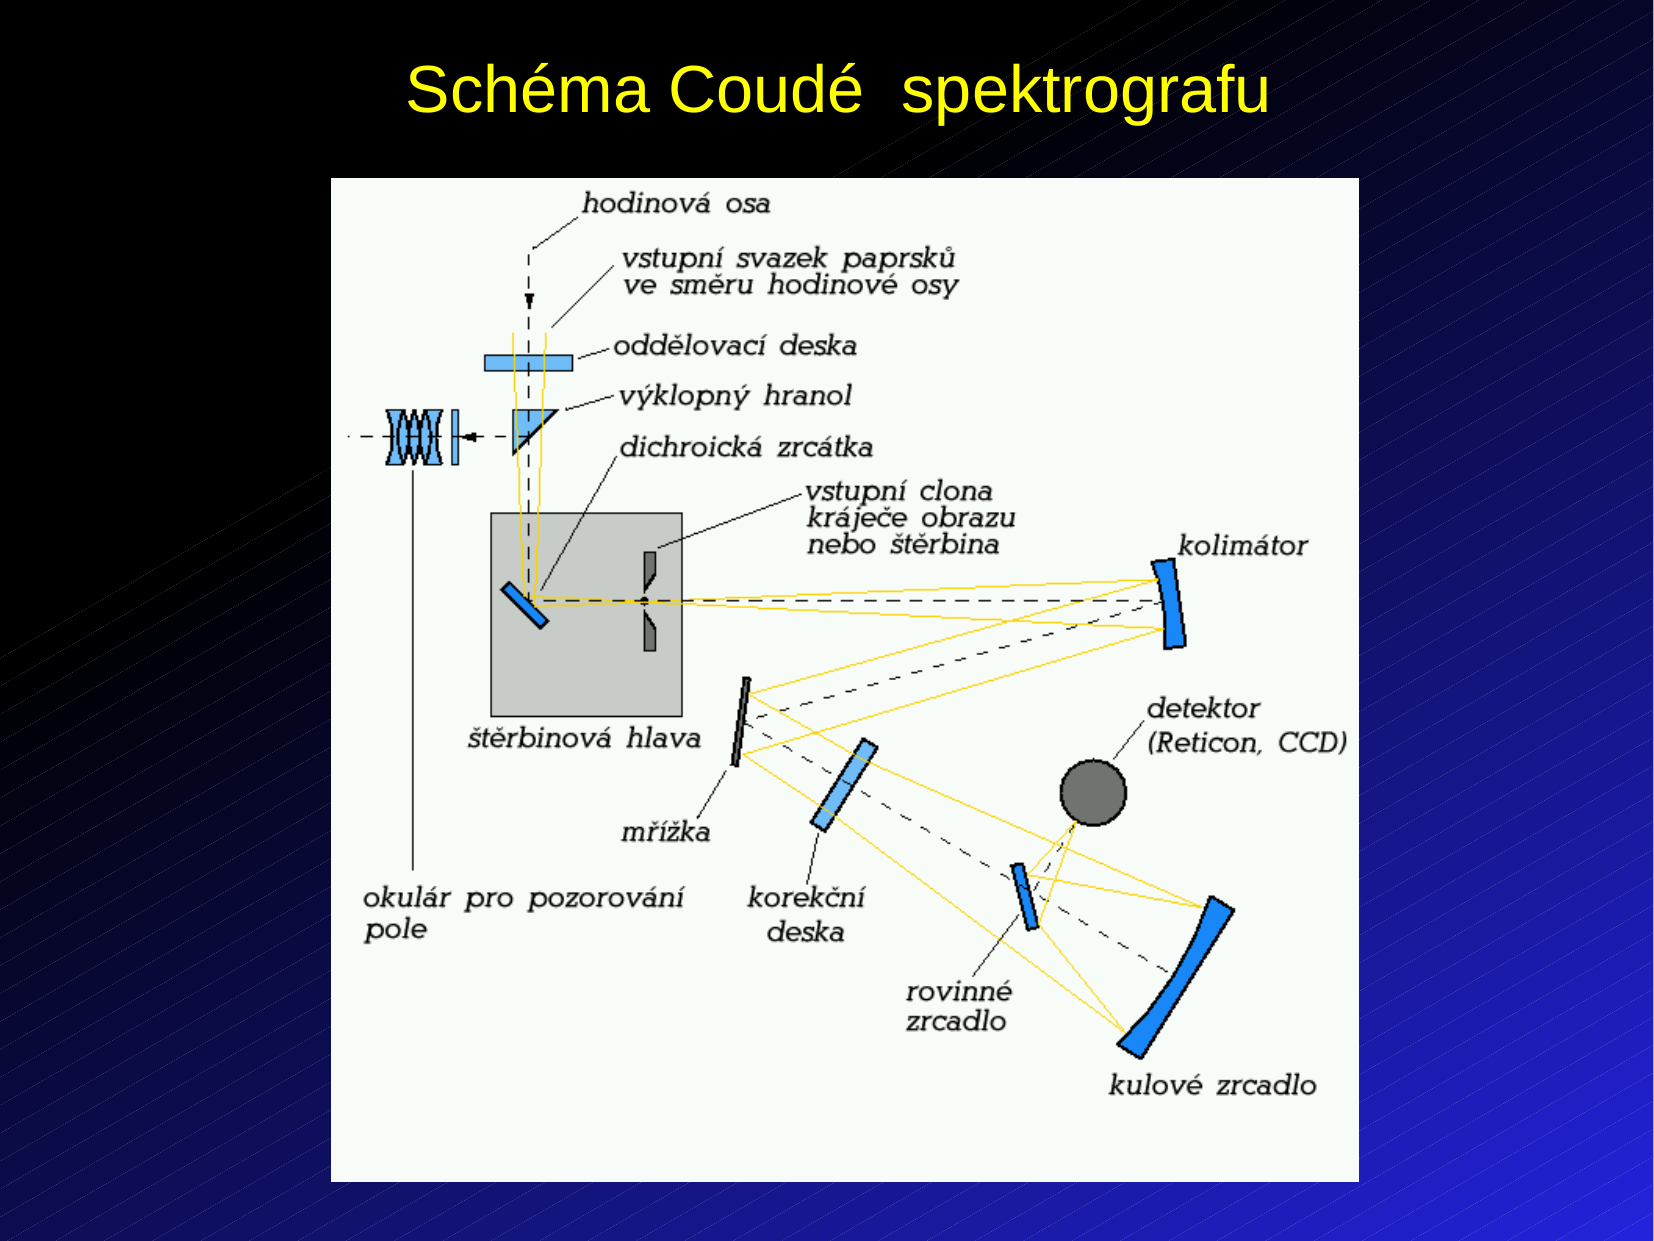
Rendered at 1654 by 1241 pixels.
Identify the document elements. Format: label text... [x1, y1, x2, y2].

picture [331, 178, 1359, 1182]
text_box Schéma Coudé spektrografu [319, 44, 1373, 208]
